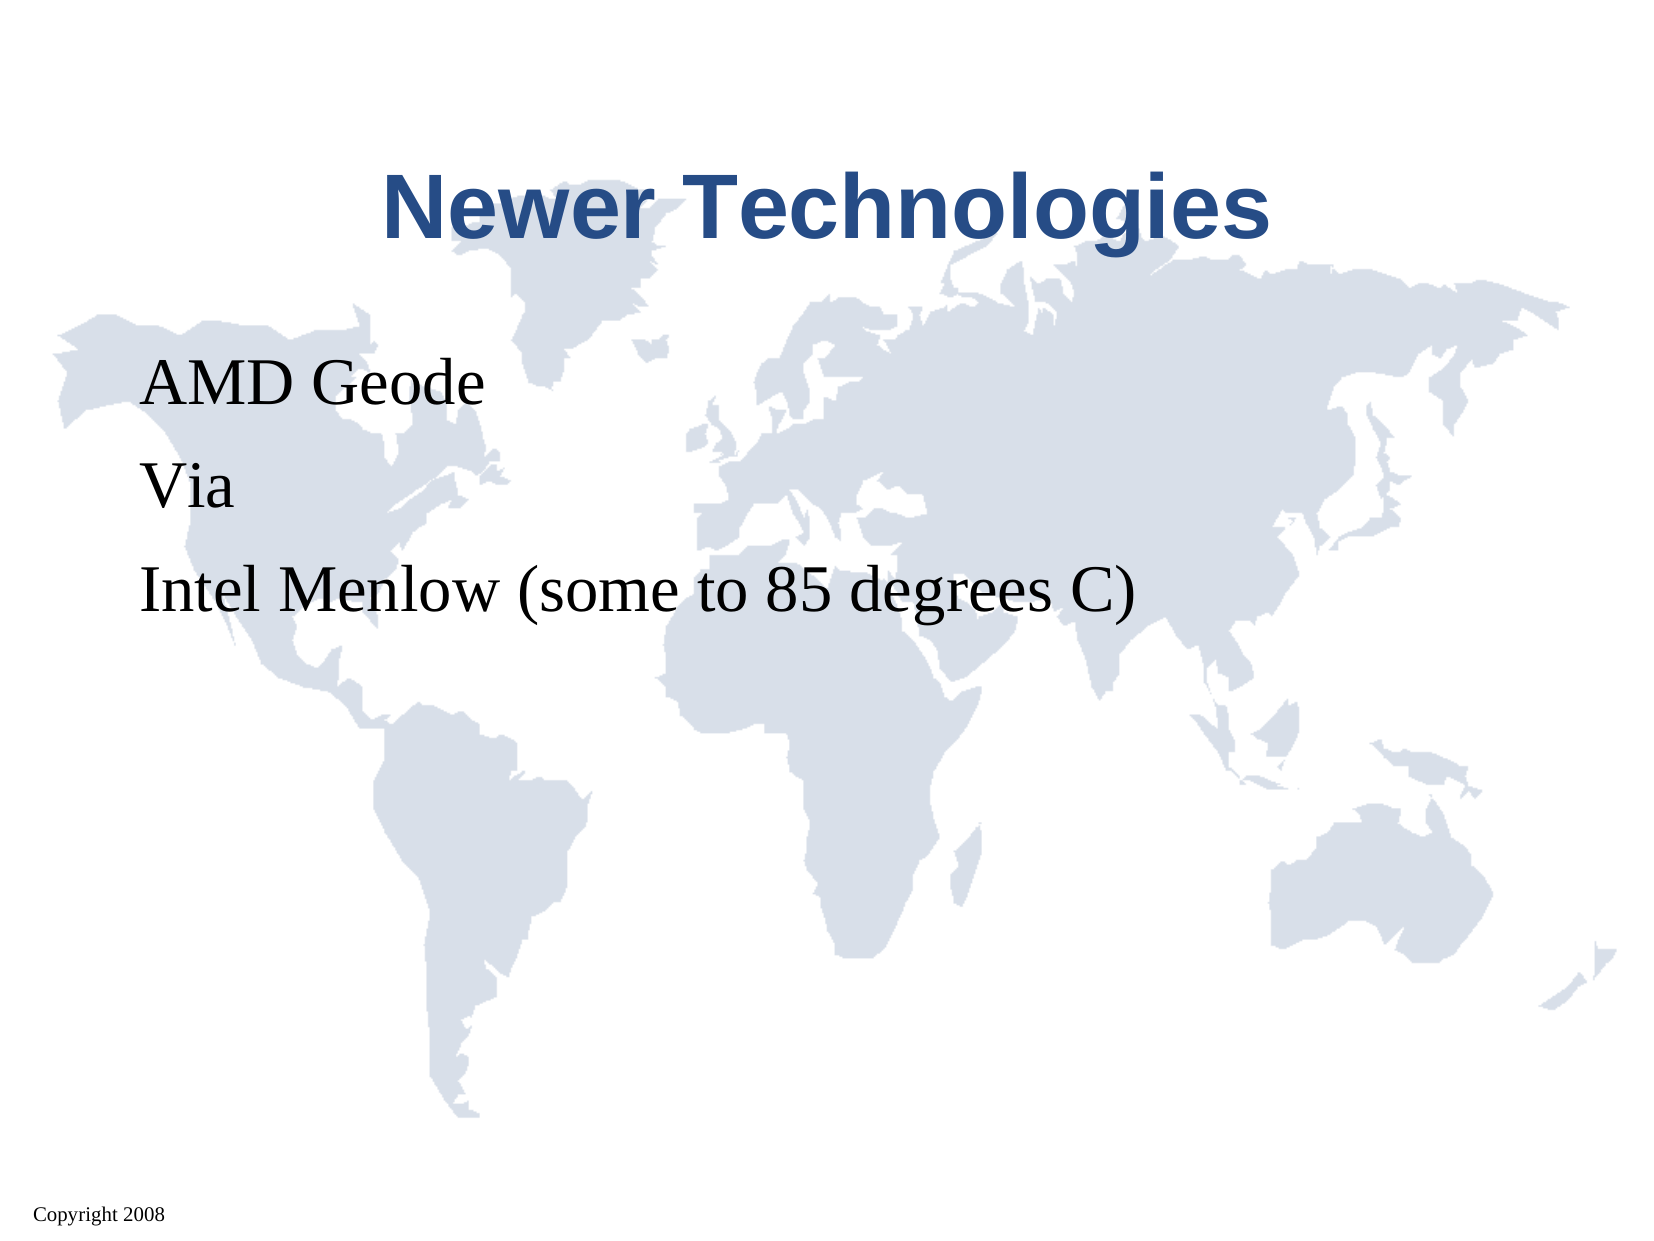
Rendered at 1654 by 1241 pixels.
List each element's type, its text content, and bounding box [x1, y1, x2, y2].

list AMD Geode Via Intel Menlow (some to 85 degrees C) [121, 344, 1534, 1127]
picture [28, 99, 1645, 1154]
title Newer Technologies [121, 102, 1534, 311]
